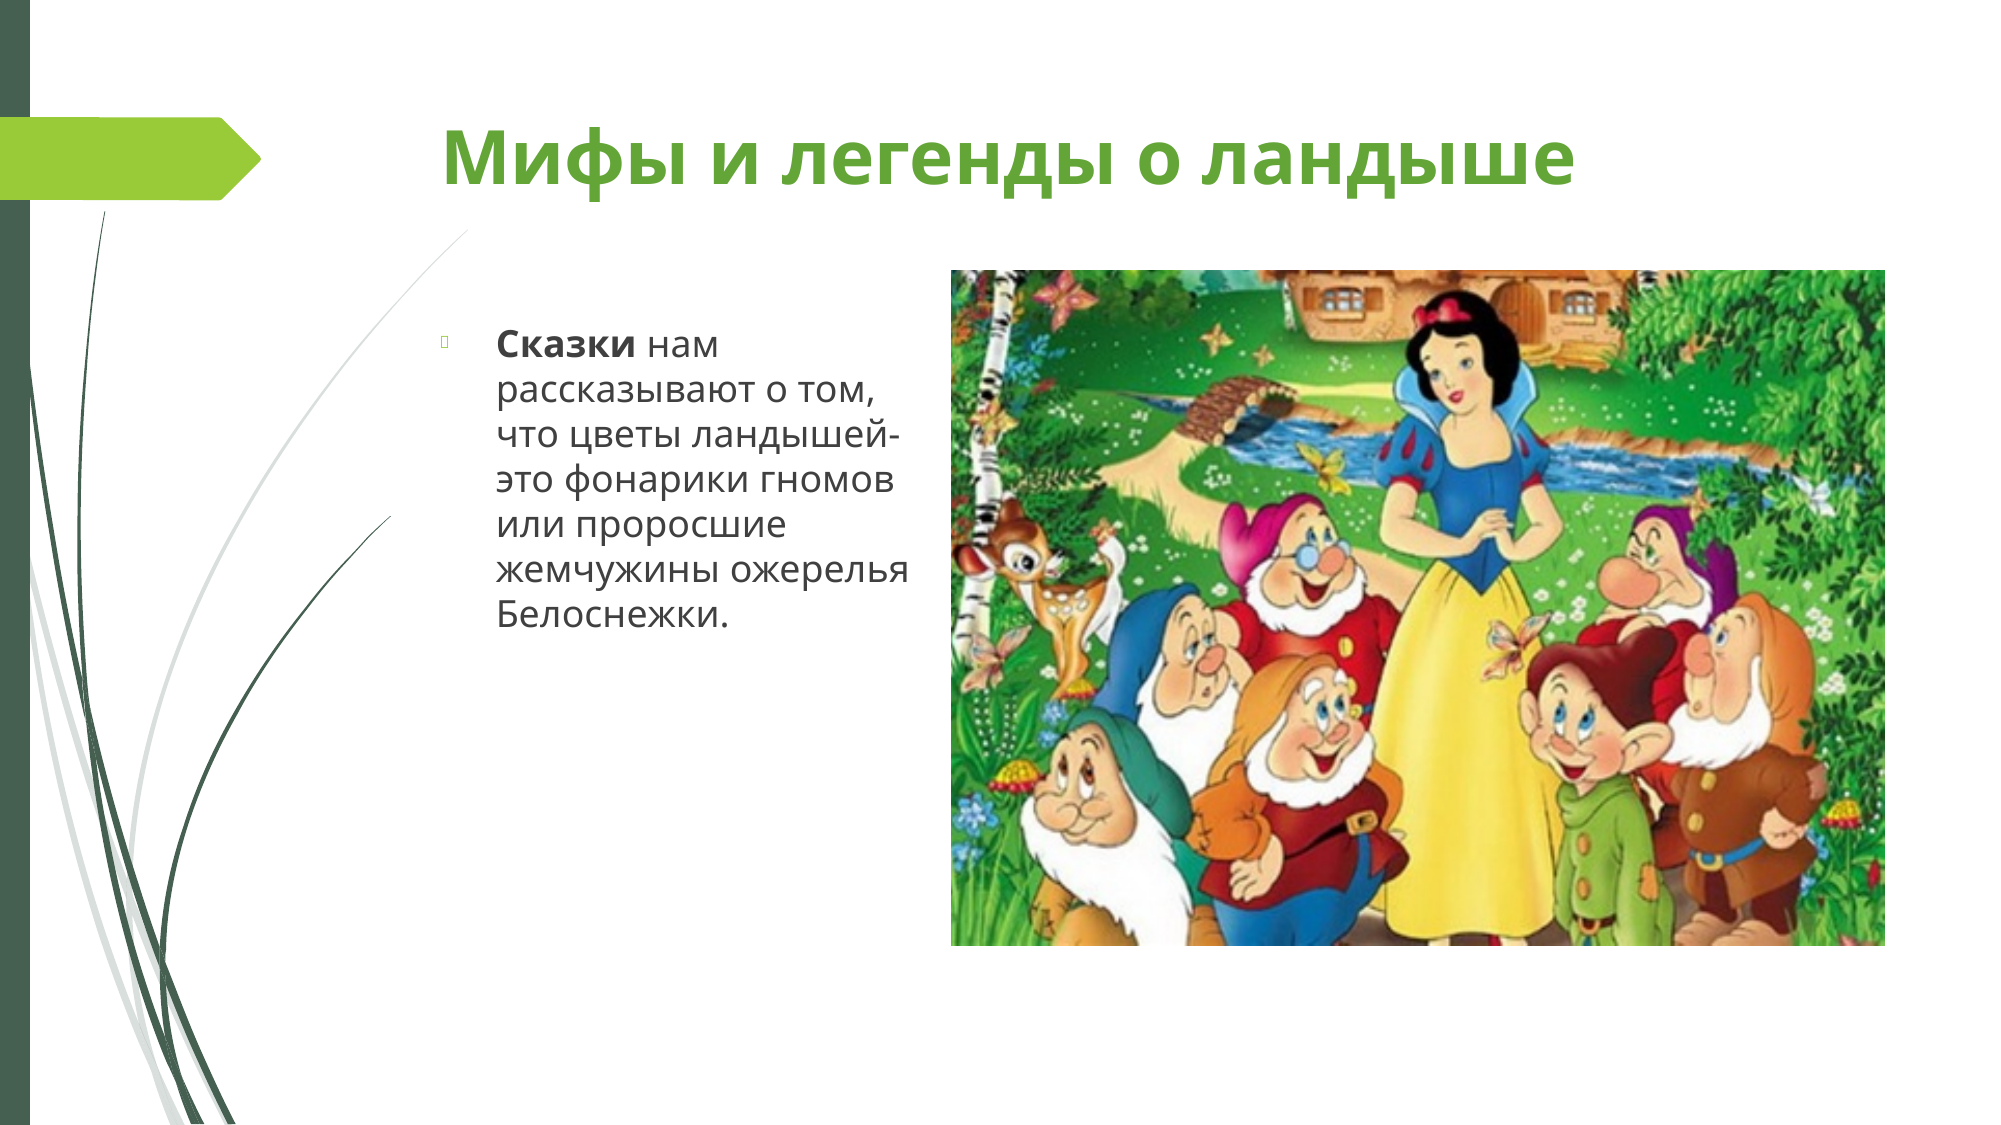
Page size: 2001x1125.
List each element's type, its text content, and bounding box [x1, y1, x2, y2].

list Сказки нам рассказывают о том, что цветы ландышей-это фонарики гномов или проросшие жемчужины ожерелья Белоснежки. [424, 312, 949, 970]
title Мифы и легенды о ландыше [425, 102, 1888, 313]
picture [951, 270, 1885, 946]
